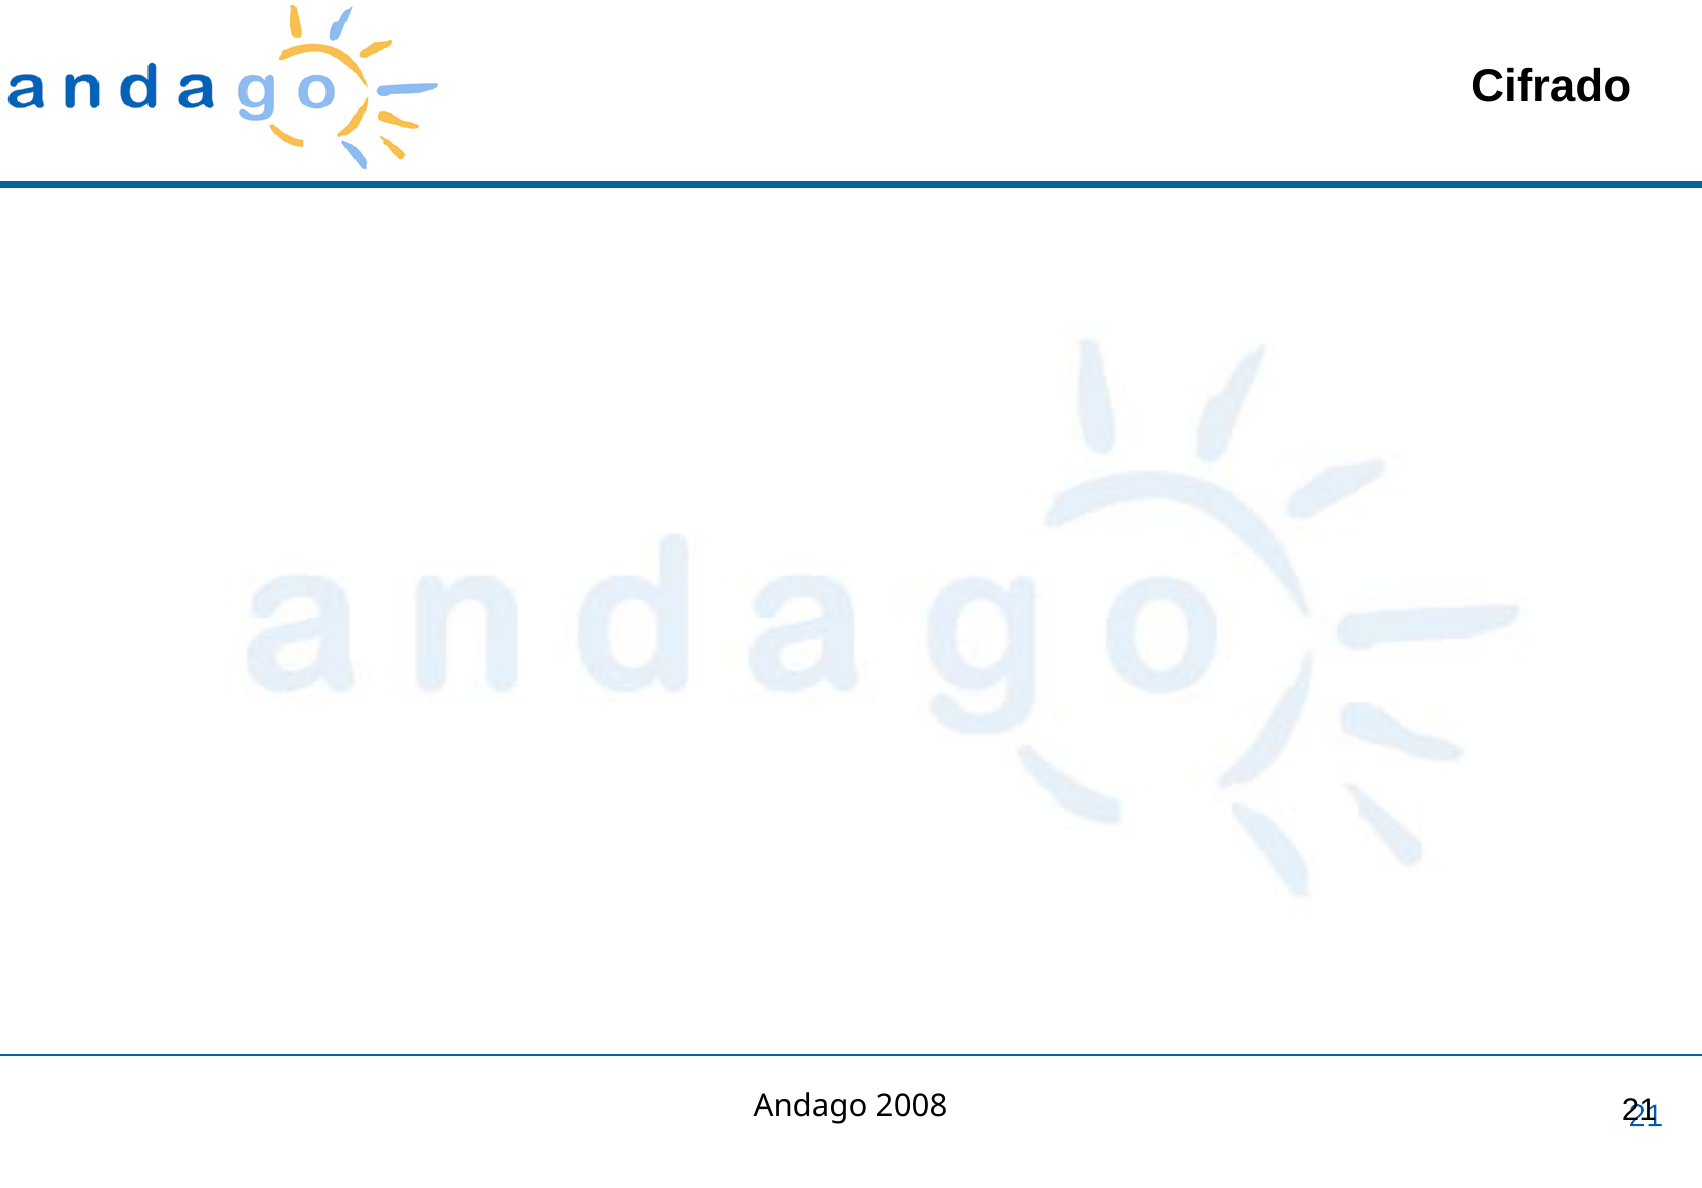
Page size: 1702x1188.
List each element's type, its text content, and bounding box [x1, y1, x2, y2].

picture [224, 324, 1538, 919]
picture [0, 0, 255, 175]
title Cifrado [255, 0, 1702, 188]
